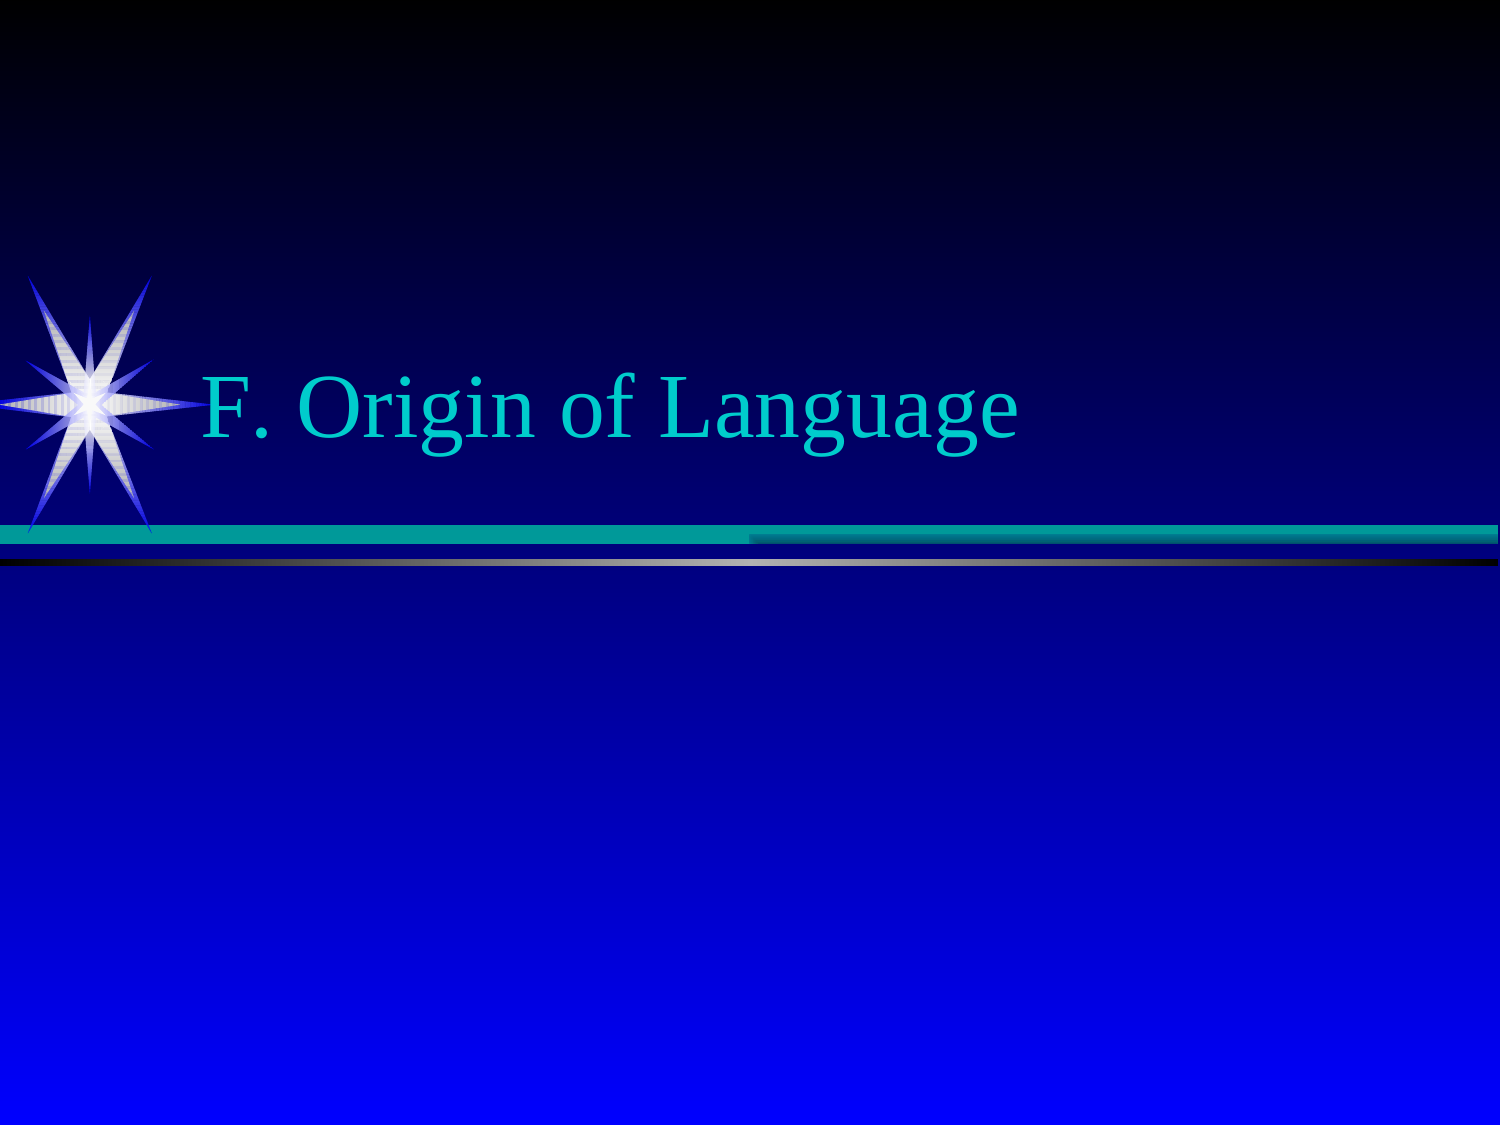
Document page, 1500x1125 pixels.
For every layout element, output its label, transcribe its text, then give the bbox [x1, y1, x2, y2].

text_box æ [35, 297, 45, 303]
title F. Origin of Language [200, 312, 1476, 501]
text_box æ [135, 506, 144, 512]
text_box æ [187, 401, 193, 408]
text_box æ [35, 506, 45, 512]
text_box æ [135, 297, 144, 303]
